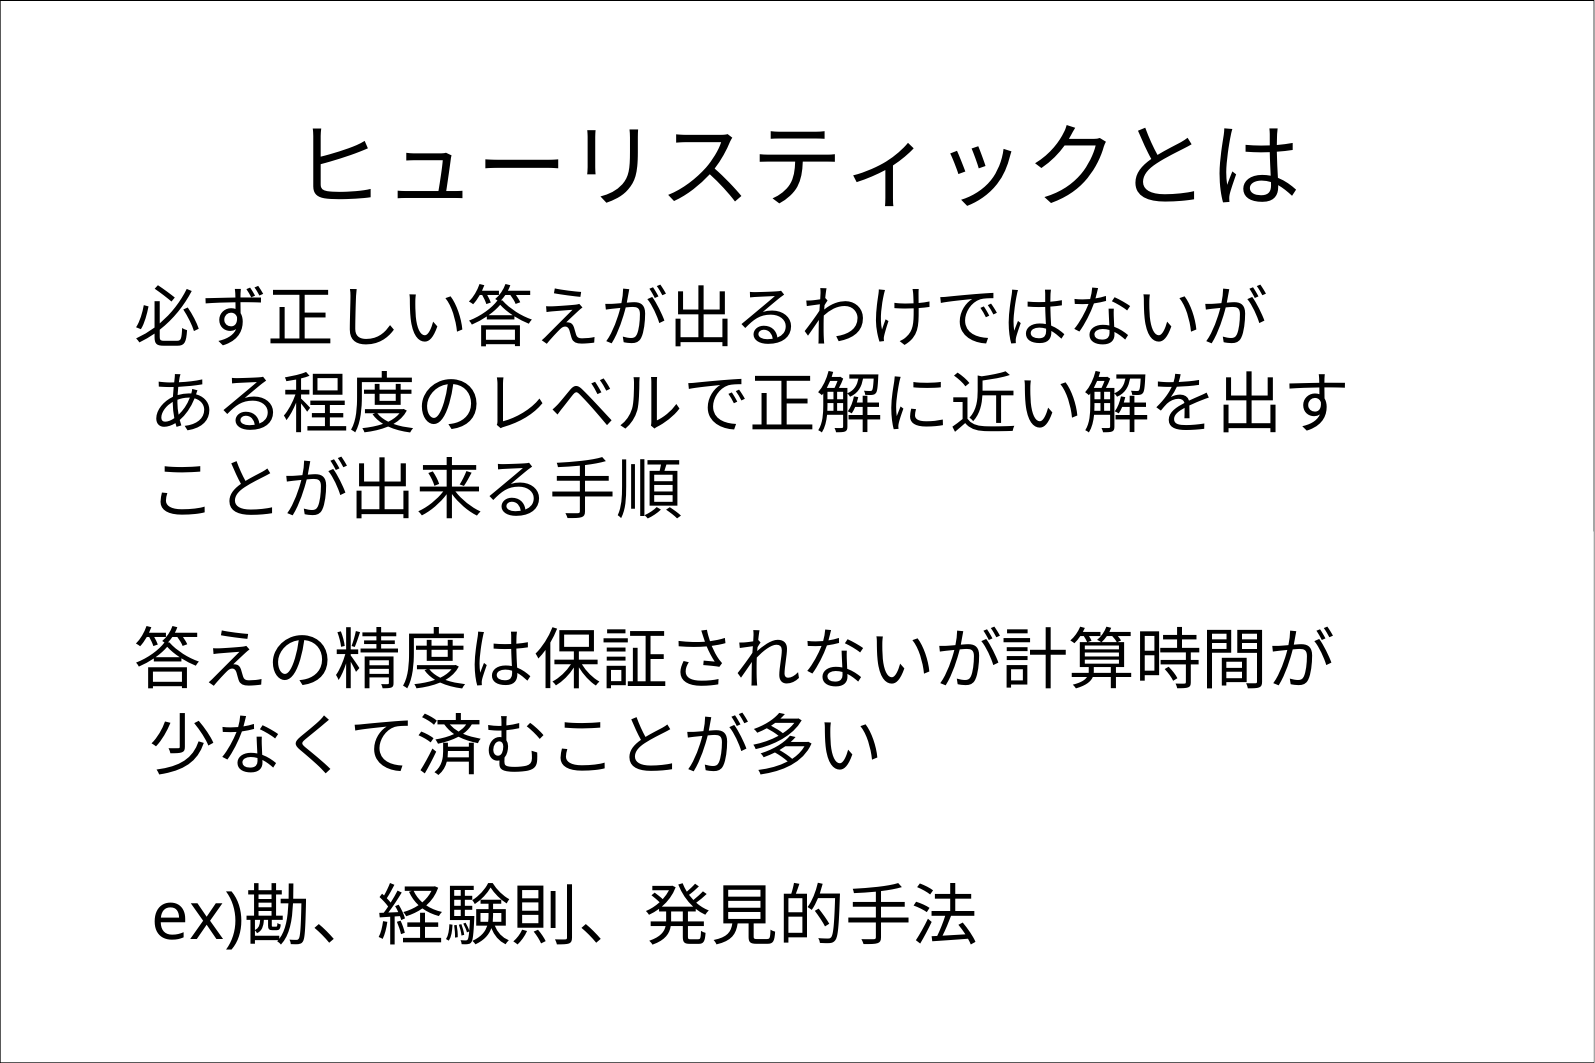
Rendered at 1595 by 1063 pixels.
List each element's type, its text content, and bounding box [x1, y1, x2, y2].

title ヒューリスティックとは [117, 77, 1478, 275]
list 必ず正しい答えが出るわけではないが ある程度のレベルで正解に近い解を出す ことが出来る手順 答えの精度は保証されないが計算時間が 少なくて済むことが多い ex)勘、経験則、発見的手法 [117, 295, 1478, 964]
